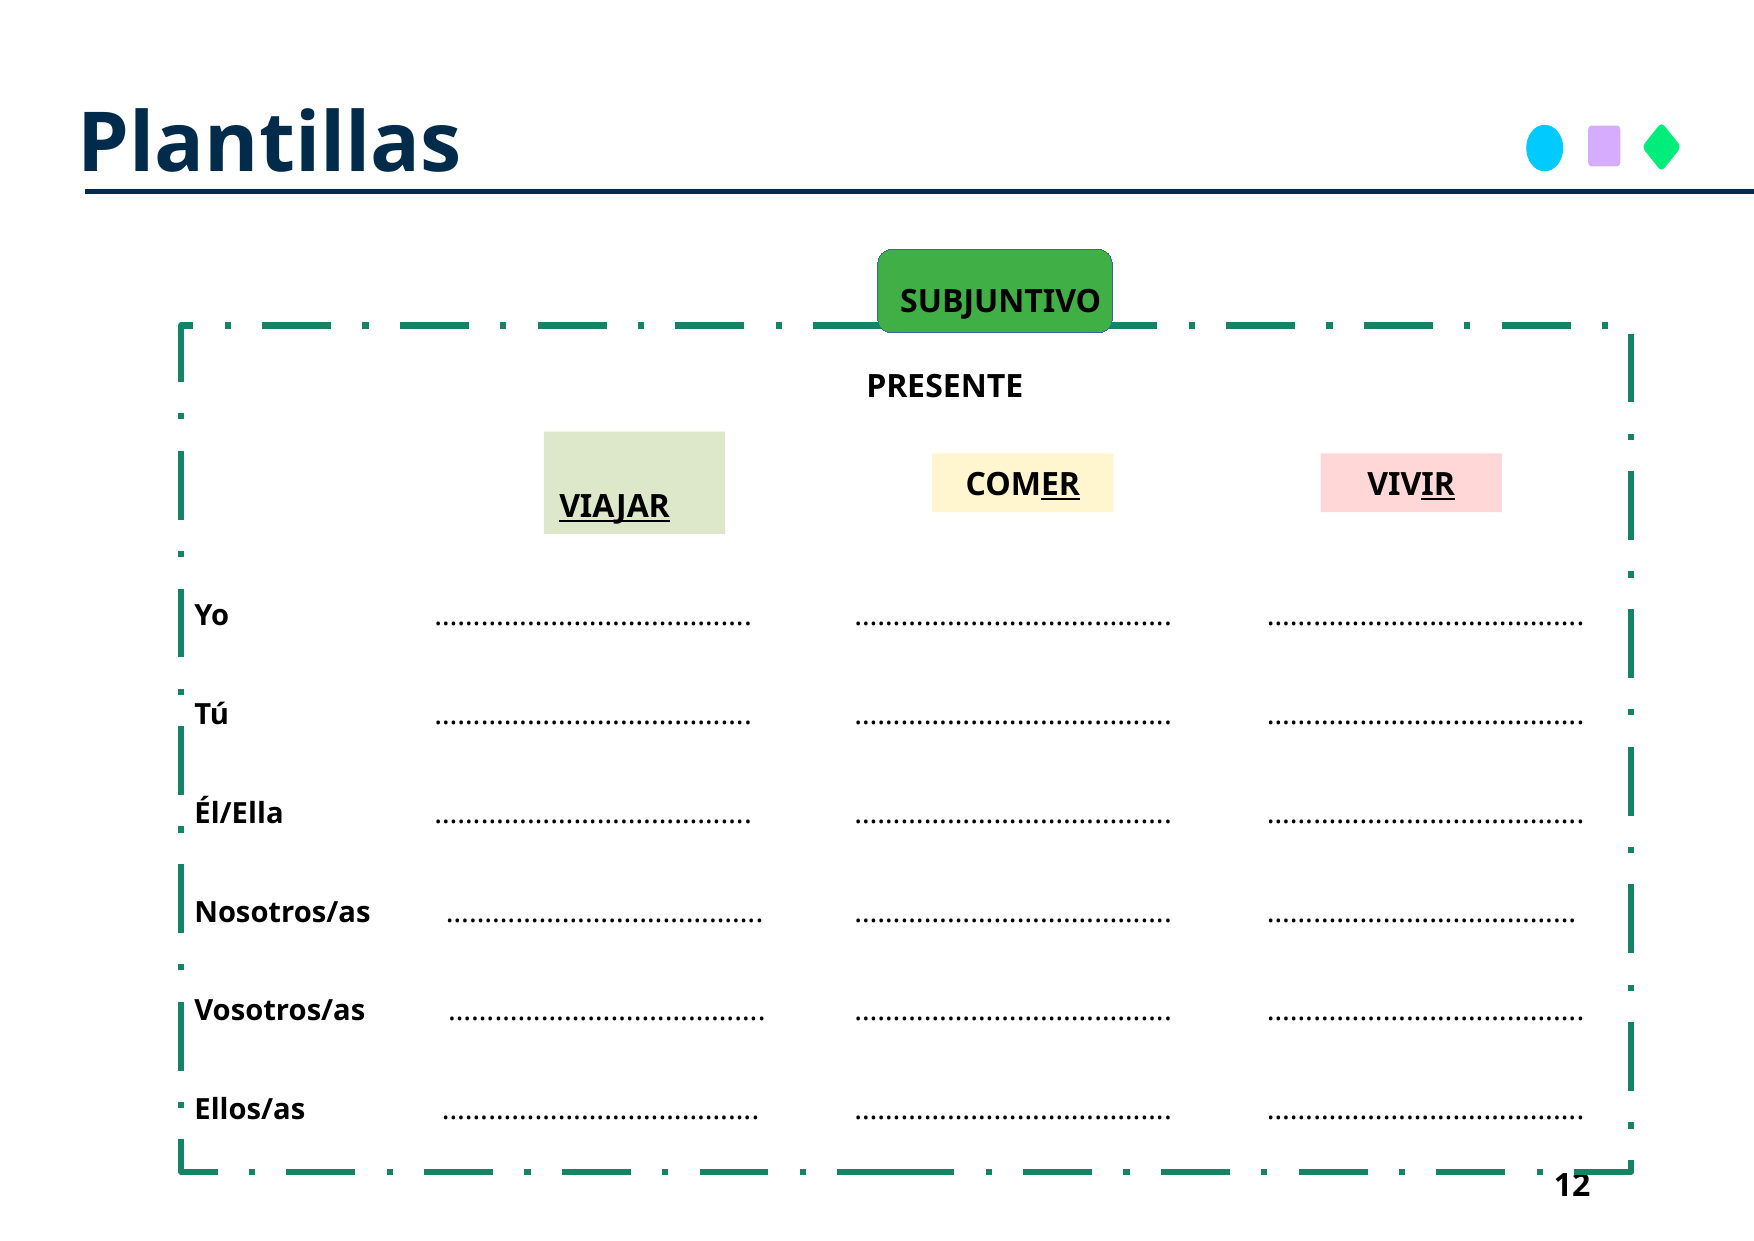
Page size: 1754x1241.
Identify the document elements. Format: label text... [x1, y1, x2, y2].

text_box PRESENTE [776, 357, 1114, 413]
text_box SUBJUNTIVO [854, 260, 1148, 339]
text_box [181, 325, 1632, 1172]
title Plantillas [77, 32, 1408, 196]
text_box VIVIR [1320, 455, 1502, 510]
text_box Yo …………………….……………. …………………….……………. …………………….……………. Tú …………………….……………. …………………….……………. …………………….……………. Él/Ella …………………….……………. …………………….……………. …………………….……………. Nosotros/as …………………….……………. …………………….……………. …………………….…………… Vosotros/as …………………….……………. …………………….……………. …………………….……………. Ellos/as …………………….……………. …………………….……………. …………………….……………. [177, 550, 1625, 1172]
text_box VIAJAR [543, 441, 726, 524]
text_box [878, 249, 1112, 260]
text_box COMER [932, 455, 1114, 510]
